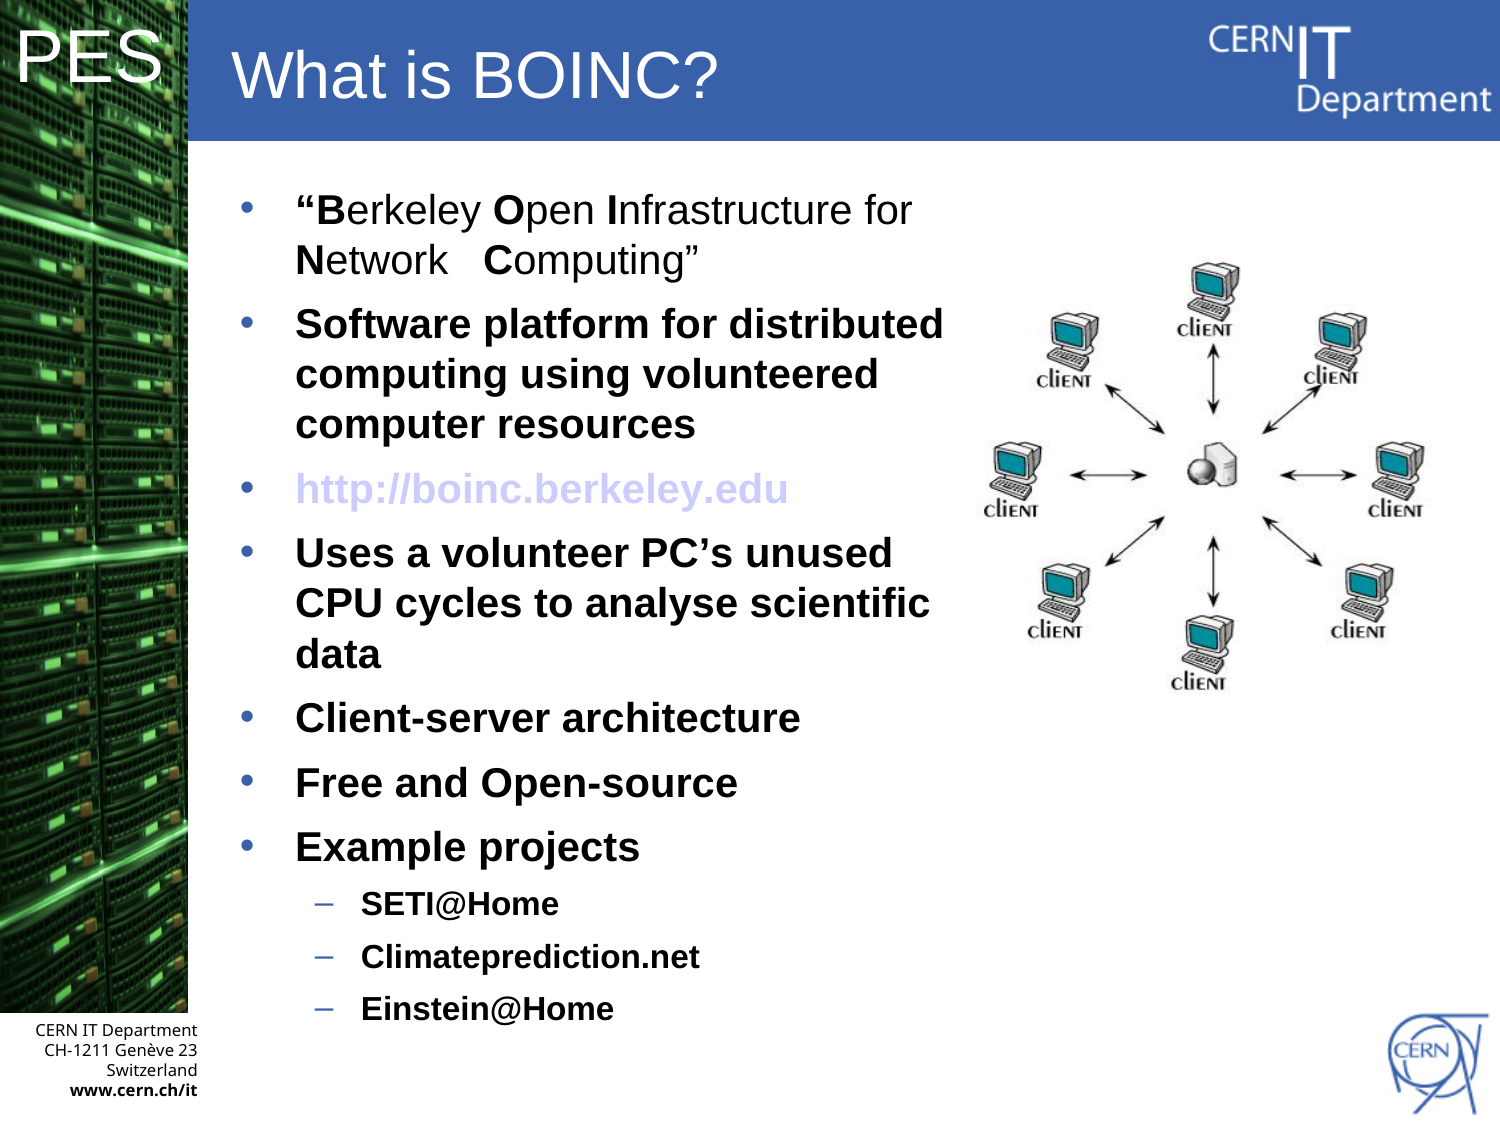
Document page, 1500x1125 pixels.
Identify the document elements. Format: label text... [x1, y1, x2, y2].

text_box “Berkeley Open Infrastructure for Network Computing” Software platform for distributed computing using volunteered computer resources http://boinc.berkeley.edu Uses a volunteer PC’s unused CPU cycles to analyse scientific data Client-server architecture Free and Open-source Example projects SETI@Home Climateprediction.net Einstein@Home [225, 174, 973, 1090]
picture [1125, 0, 1500, 141]
picture [0, 0, 212, 1013]
picture [975, 245, 1453, 713]
text_box What is BOINC? [212, 0, 1125, 153]
picture [1387, 1012, 1490, 1115]
